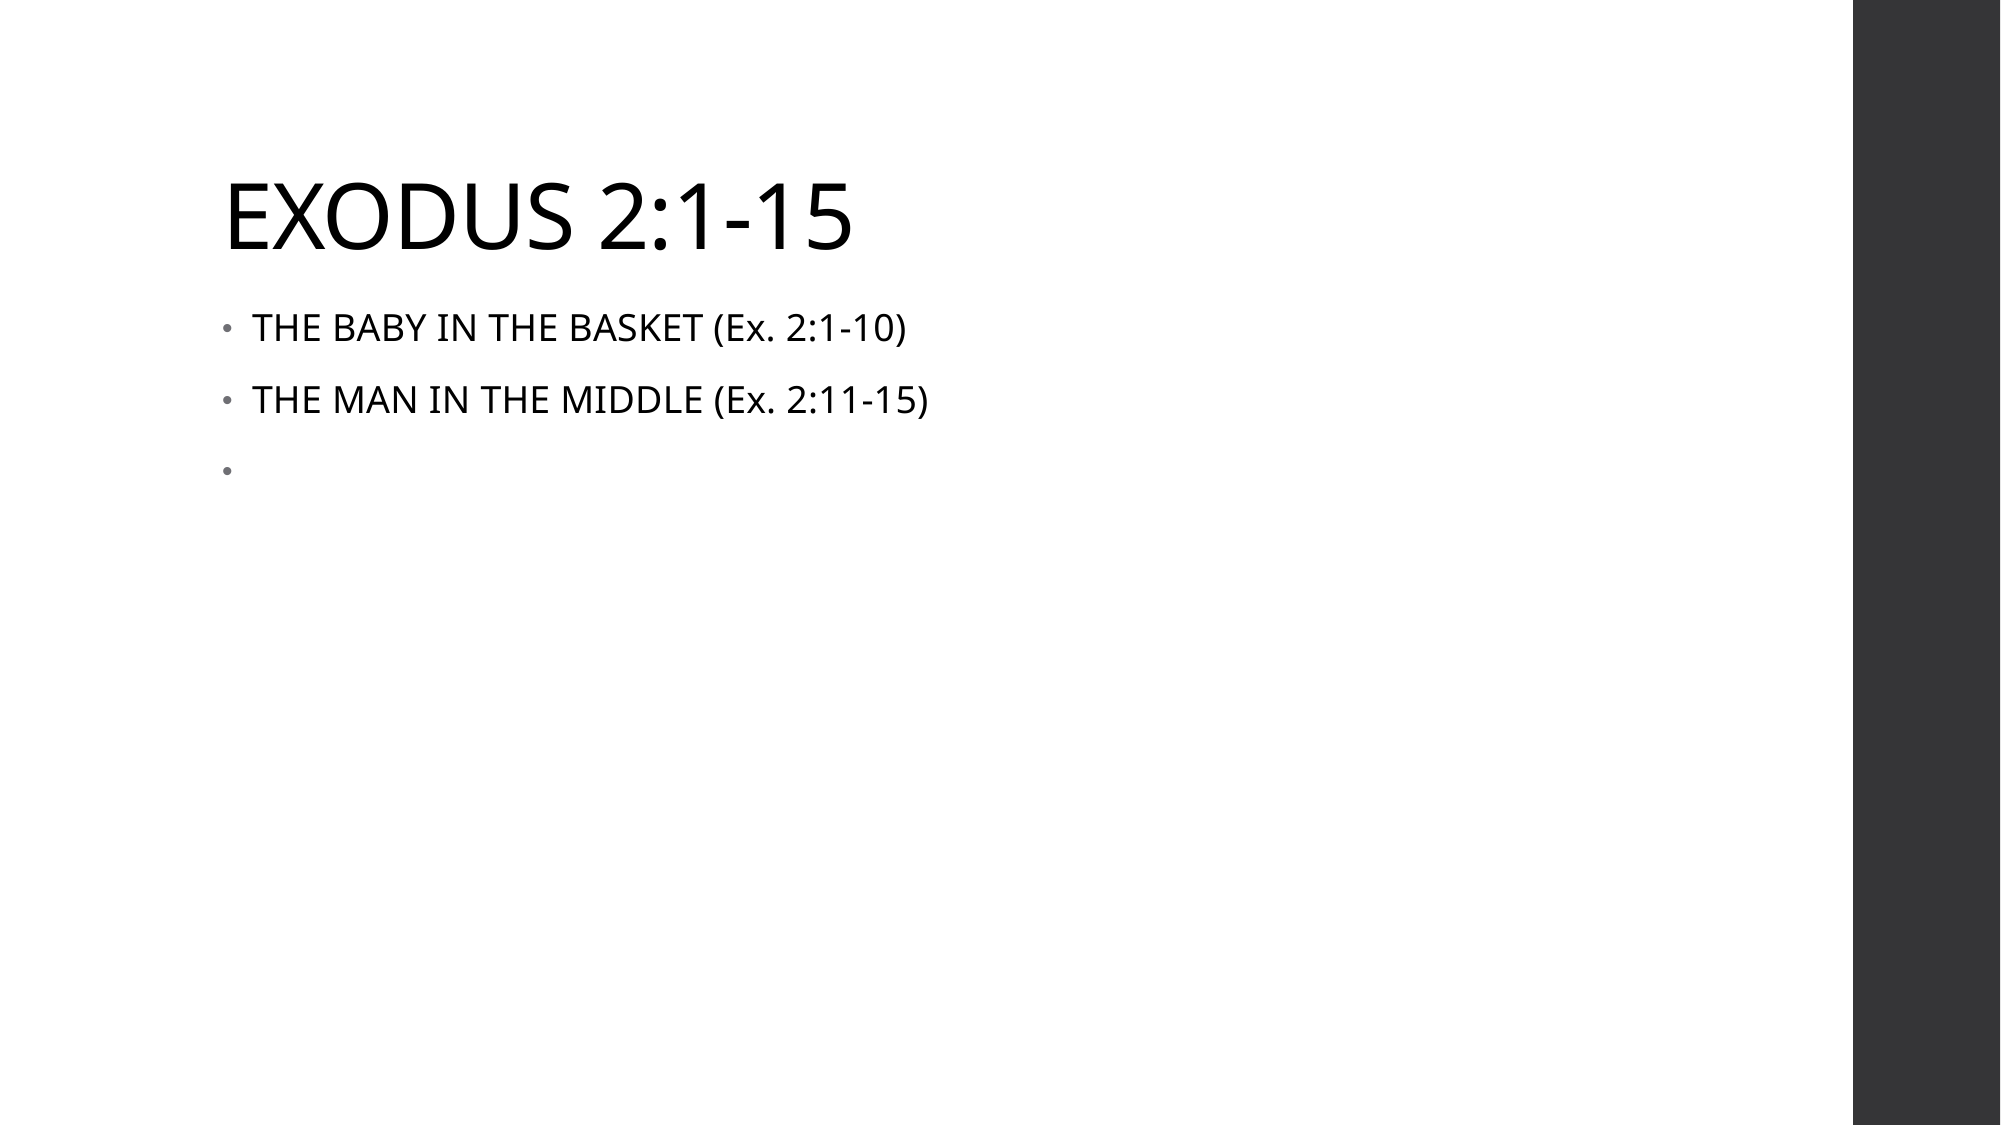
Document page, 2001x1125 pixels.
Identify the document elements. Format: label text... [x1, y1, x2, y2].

title EXODUS 2:1-15 [206, 60, 1797, 278]
list THE BABY IN THE BASKET (Ex. 2:1-10) THE MAN IN THE MIDDLE (Ex. 2:11-15) [206, 299, 1617, 1014]
